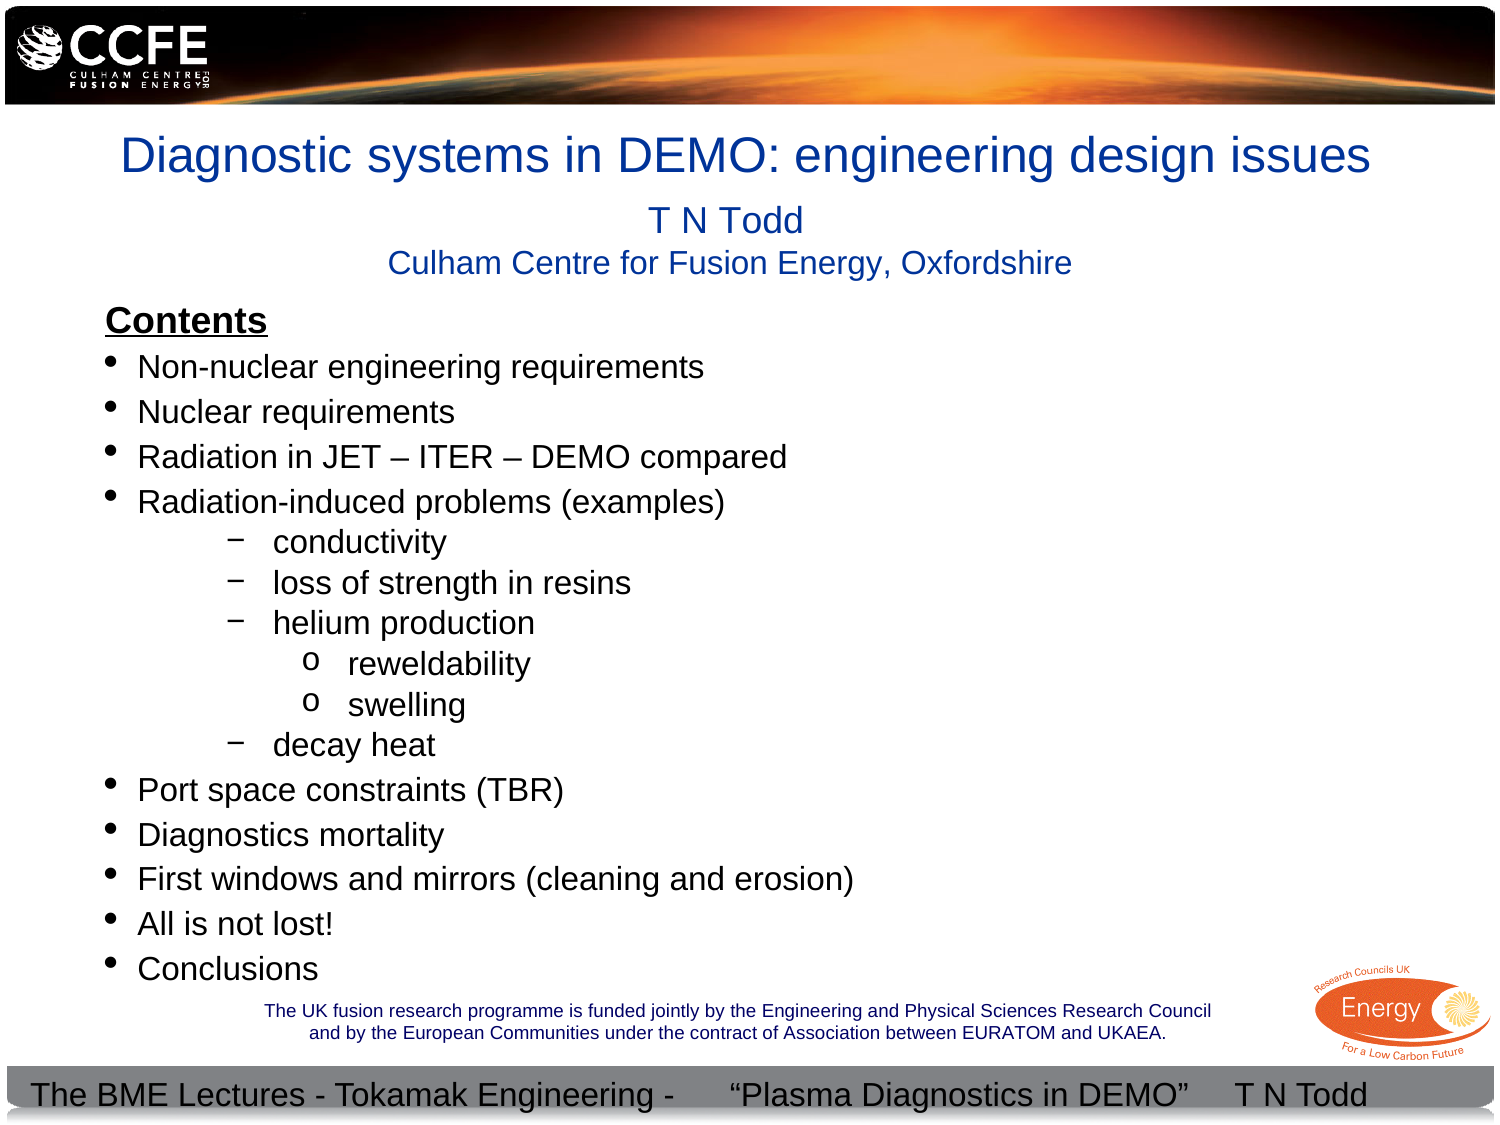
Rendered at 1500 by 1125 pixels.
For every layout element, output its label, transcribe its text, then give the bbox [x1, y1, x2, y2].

text_box The UK fusion research programme is funded jointly by the Engineering and Physical Sciences Research Council and by the European Communities under the contract of Association between EURATOM and UKAEA. [237, 990, 1238, 1052]
picture [7, 958, 1500, 1125]
text_box Diagnostic systems in DEMO: engineering design issues [105, 114, 1388, 190]
text_box T N Todd Culham Centre for Fusion Energy, Oxfordshire [363, 190, 1089, 289]
text_box Contents Non-nuclear engineering requirements Nuclear requirements Radiation in JET – ITER – DEMO compared Radiation-induced problems (examples) conductivity loss of strength in resins helium production reweldability swelling decay heat Port space constraints (TBR) Diagnostics mortality First windows and mirrors (cleaning and erosion) All is not lost! Conclusions [105, 295, 933, 1027]
picture [5, 6, 1495, 105]
